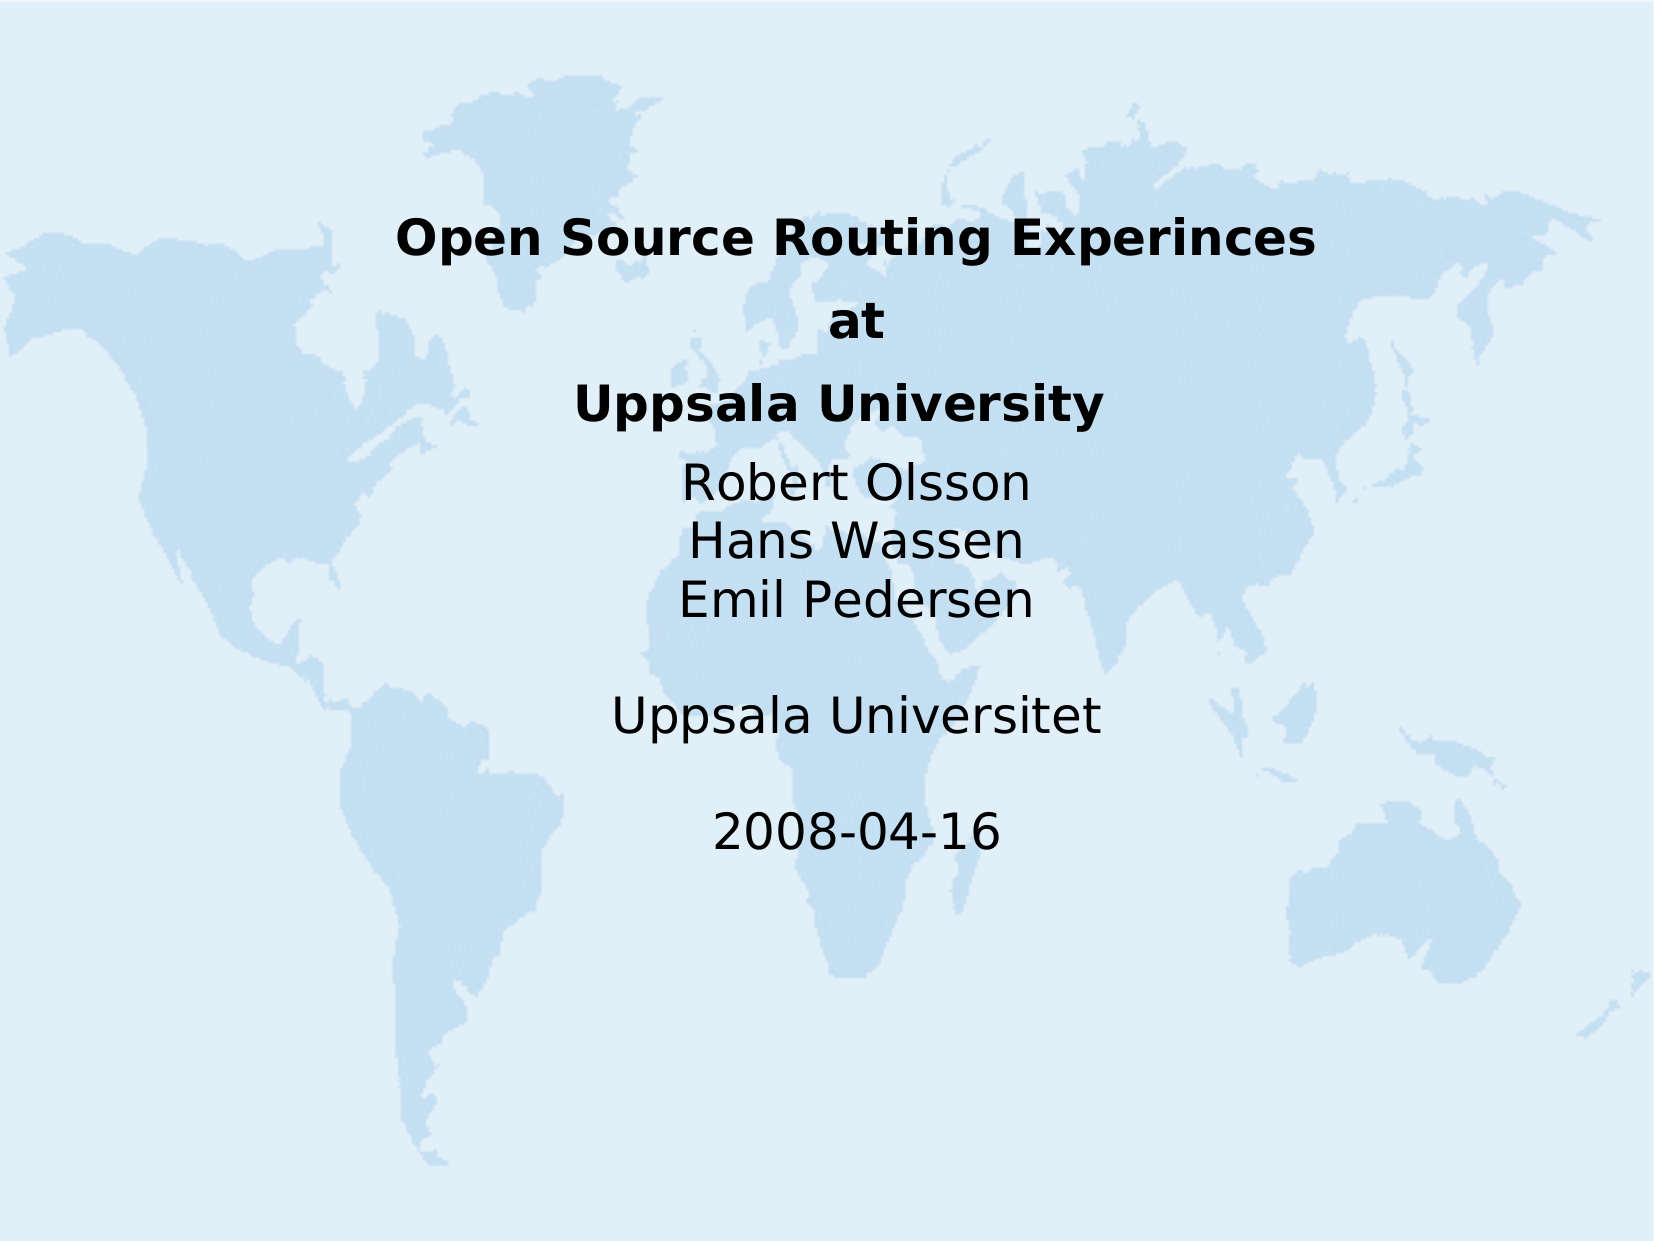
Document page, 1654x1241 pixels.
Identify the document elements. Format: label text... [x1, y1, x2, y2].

subtitle Open Source Routing Experinces at Uppsala University Robert Olsson Hans Wassen Emil Pedersen Uppsala Universitet 2008-04-16 [133, 103, 1546, 885]
picture [0, 0, 1654, 1241]
title [121, 102, 1534, 311]
